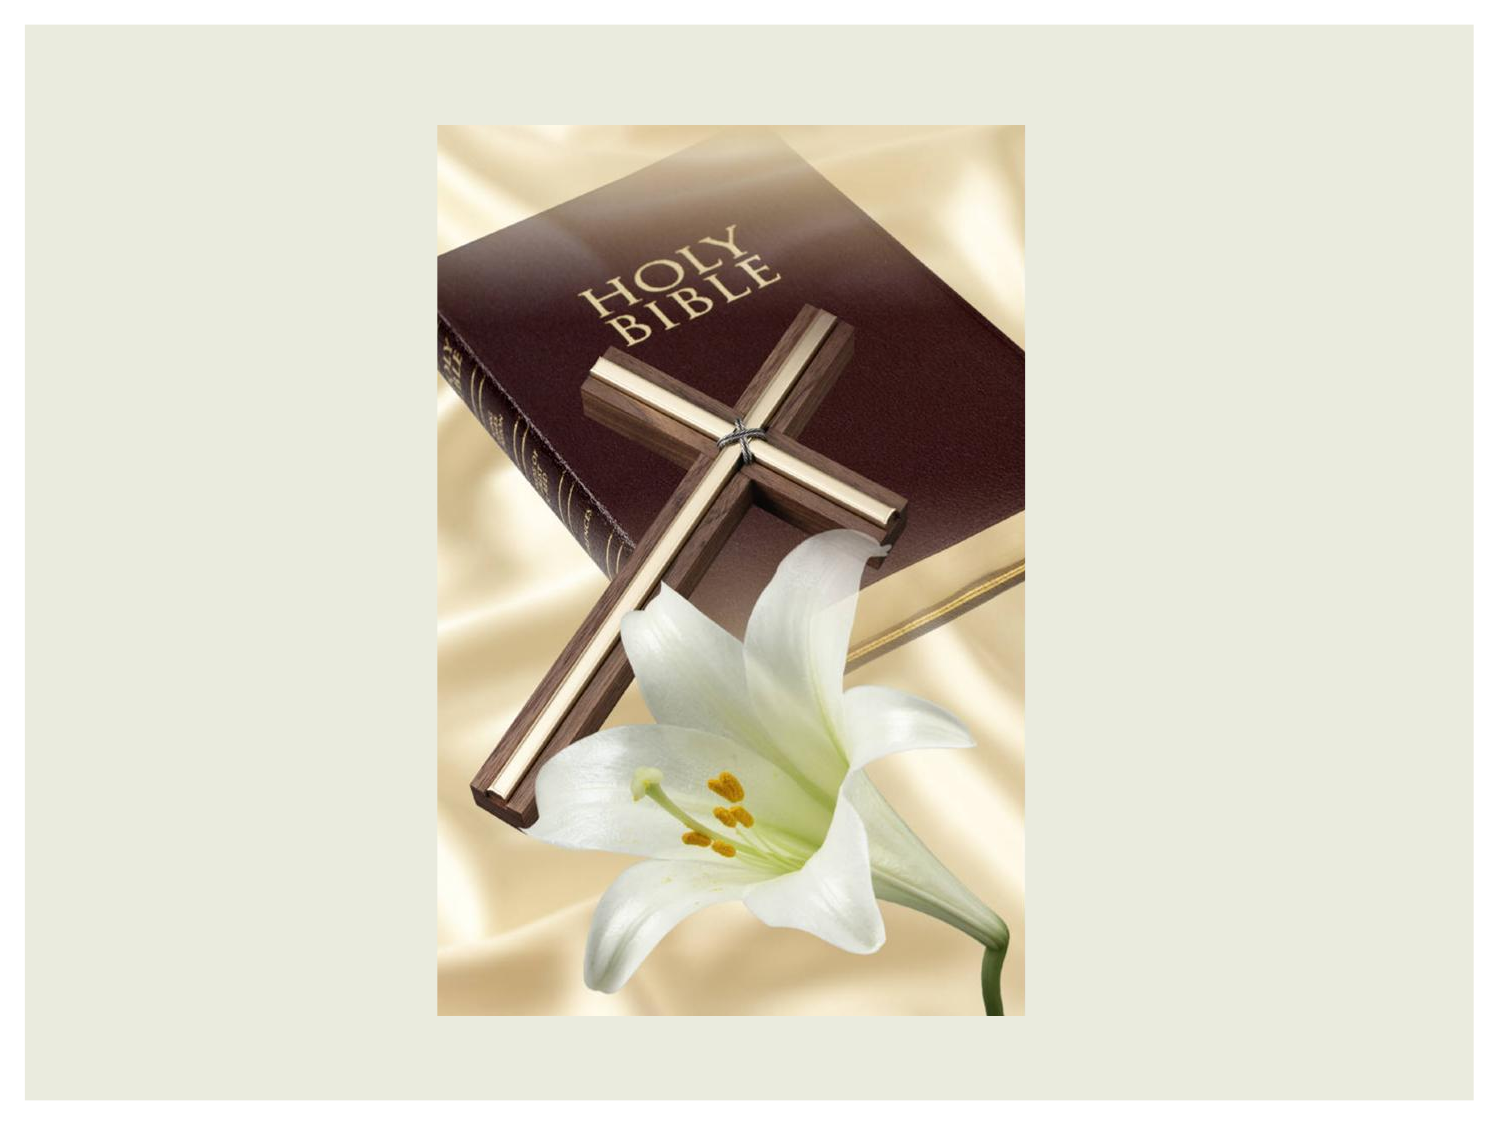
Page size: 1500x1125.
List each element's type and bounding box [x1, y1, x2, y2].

picture [437, 125, 1026, 1016]
